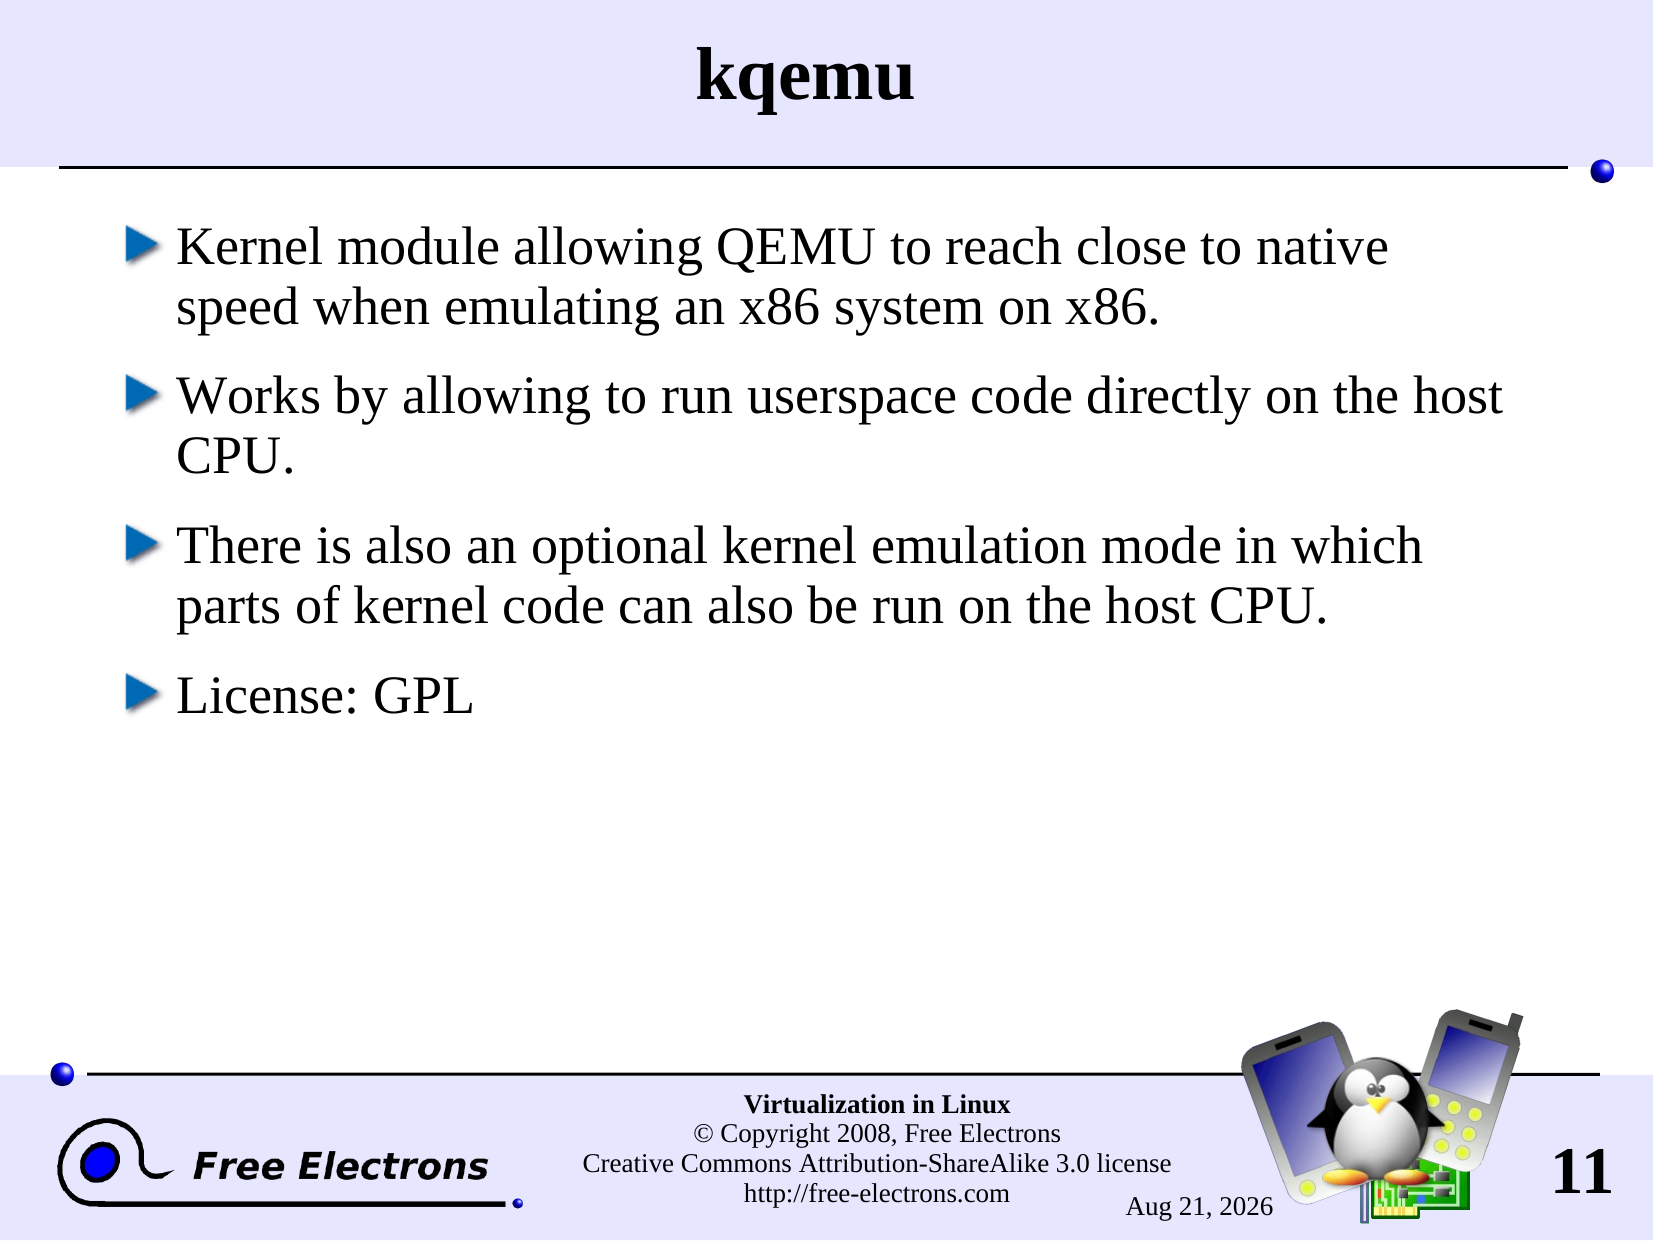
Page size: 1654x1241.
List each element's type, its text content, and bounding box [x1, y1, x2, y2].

picture [50, 1107, 527, 1216]
list Kernel module allowing QEMU to reach close to native speed when emulating an x86 system on x86. Works by allowing to run userspace code directly on the host CPU. There is also an optional kernel emulation mode in which parts of kernel code can also be run on the host CPU. License: GPL [105, 216, 1518, 1066]
title kqemu [60, 25, 1551, 124]
picture [1231, 1007, 1538, 1241]
